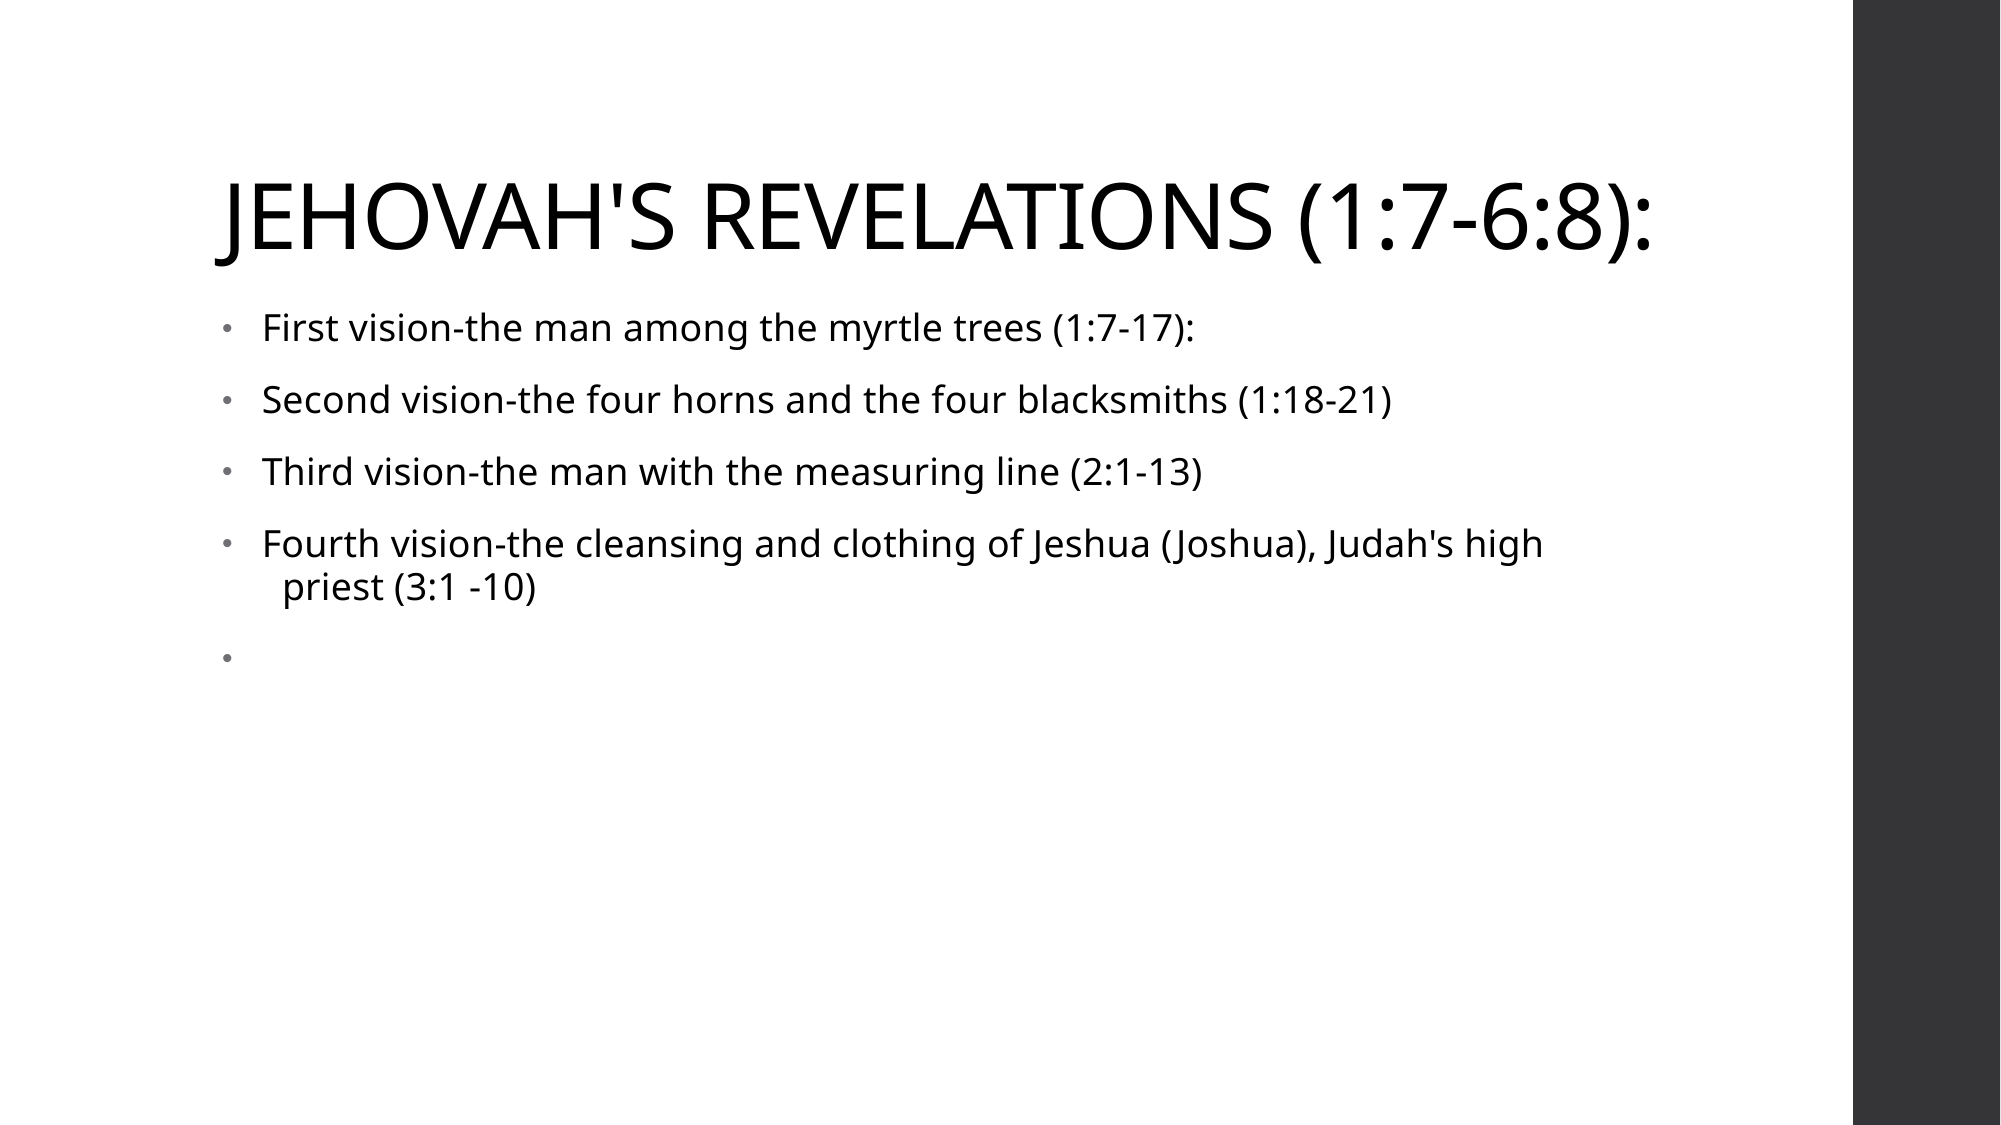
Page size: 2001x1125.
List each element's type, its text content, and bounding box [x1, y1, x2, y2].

list First vision-the man among the myrtle trees (1:7-17): Second vision-the four horns and the four blacksmiths (1:18-21) Third vision-the man with the measuring line (2:1-13) Fourth vision-the cleansing and clothing of Jeshua (Joshua), Judah's high priest (3:1 -10) [206, 299, 1617, 1014]
title JEHOVAH'S REVELATIONS (1:7-6:8): [206, 60, 1797, 278]
